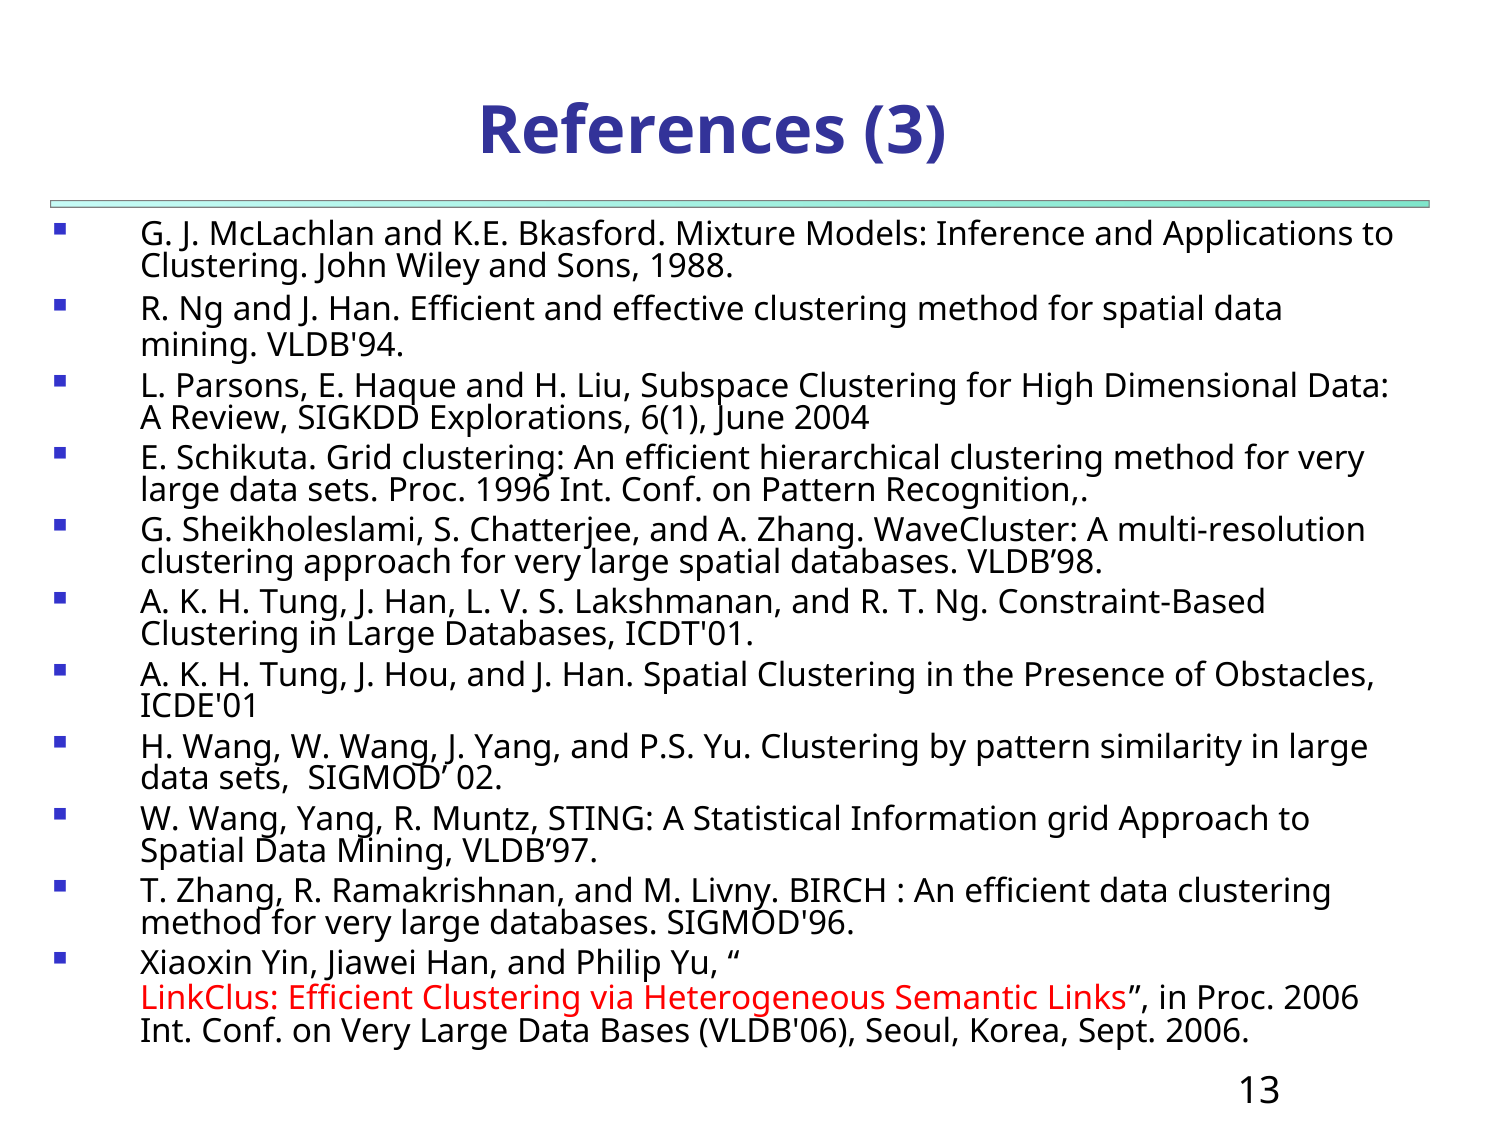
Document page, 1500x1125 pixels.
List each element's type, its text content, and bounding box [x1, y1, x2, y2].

title References (3) [249, 62, 1176, 191]
text_box <number> [1187, 1062, 1500, 1125]
list G. J. McLachlan and K.E. Bkasford. Mixture Models: Inference and Applications to Clustering. John Wiley and Sons, 1988. R. Ng and J. Han. Efficient and effective clustering method for spatial data mining. VLDB'94. L. Parsons, E. Haque and H. Liu, Subspace Clustering for High Dimensional Data: A Review, SIGKDD Explorations, 6(1), June 2004 E. Schikuta. Grid clustering: An efficient hierarchical clustering method for very large data sets. Proc. 1996 Int. Conf. on Pattern Recognition,. G. Sheikholeslami, S. Chatterjee, and A. Zhang. WaveCluster: A multi-resolution clustering approach for very large spatial databases. VLDB’98. A. K. H. Tung, J. Han, L. V. S. Lakshmanan, and R. T. Ng. Constraint-Based Clustering in Large Databases, ICDT'01. A. K. H. Tung, J. Hou, and J. Han. Spatial Clustering in the Presence of Obstacles, ICDE'01 H. Wang, W. Wang, J. Yang, and P.S. Yu. Clustering by pattern similarity in large data sets, SIGMOD’ 02. W. Wang, Yang, R. Muntz, STING: A Statistical Information grid Approach to Spatial Data Mining, VLDB’97. T. Zhang, R. Ramakrishnan, and M. Livny. BIRCH : An efficient data clustering method for very large databases. SIGMOD'96. Xiaoxin Yin, Jiawei Han, and Philip Yu, “LinkClus: Efficient Clustering via Heterogeneous Semantic Links”, in Proc. 2006 Int. Conf. on Very Large Data Bases (VLDB'06), Seoul, Korea, Sept. 2006. [37, 212, 1425, 1125]
